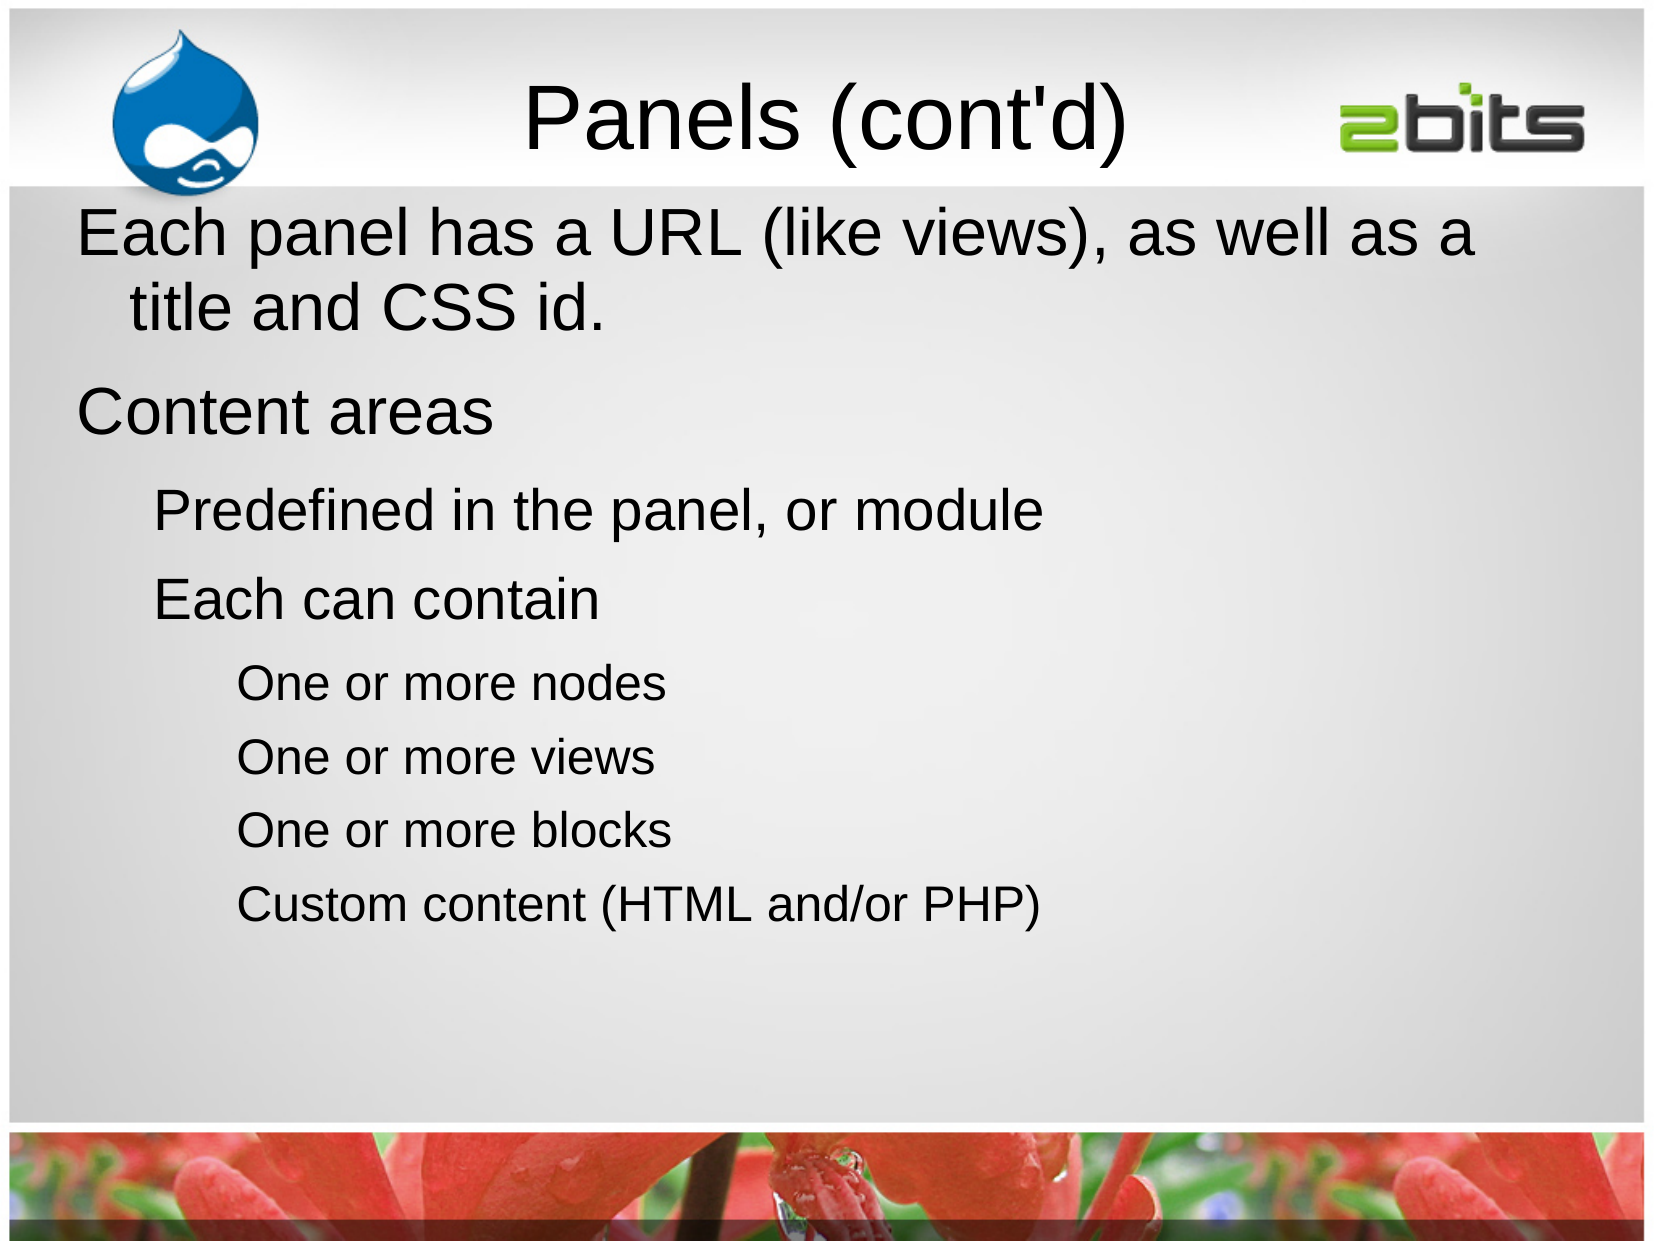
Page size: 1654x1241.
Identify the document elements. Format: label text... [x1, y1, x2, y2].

list Each panel has a URL (like views), as well as a title and CSS id. Content areas Predefined in the panel, or module Each can contain One or more nodes One or more views One or more blocks Custom content (HTML and/or PHP) [59, 194, 1548, 1123]
title Panels (cont'd) [82, 21, 1571, 214]
picture [0, 0, 1654, 1241]
